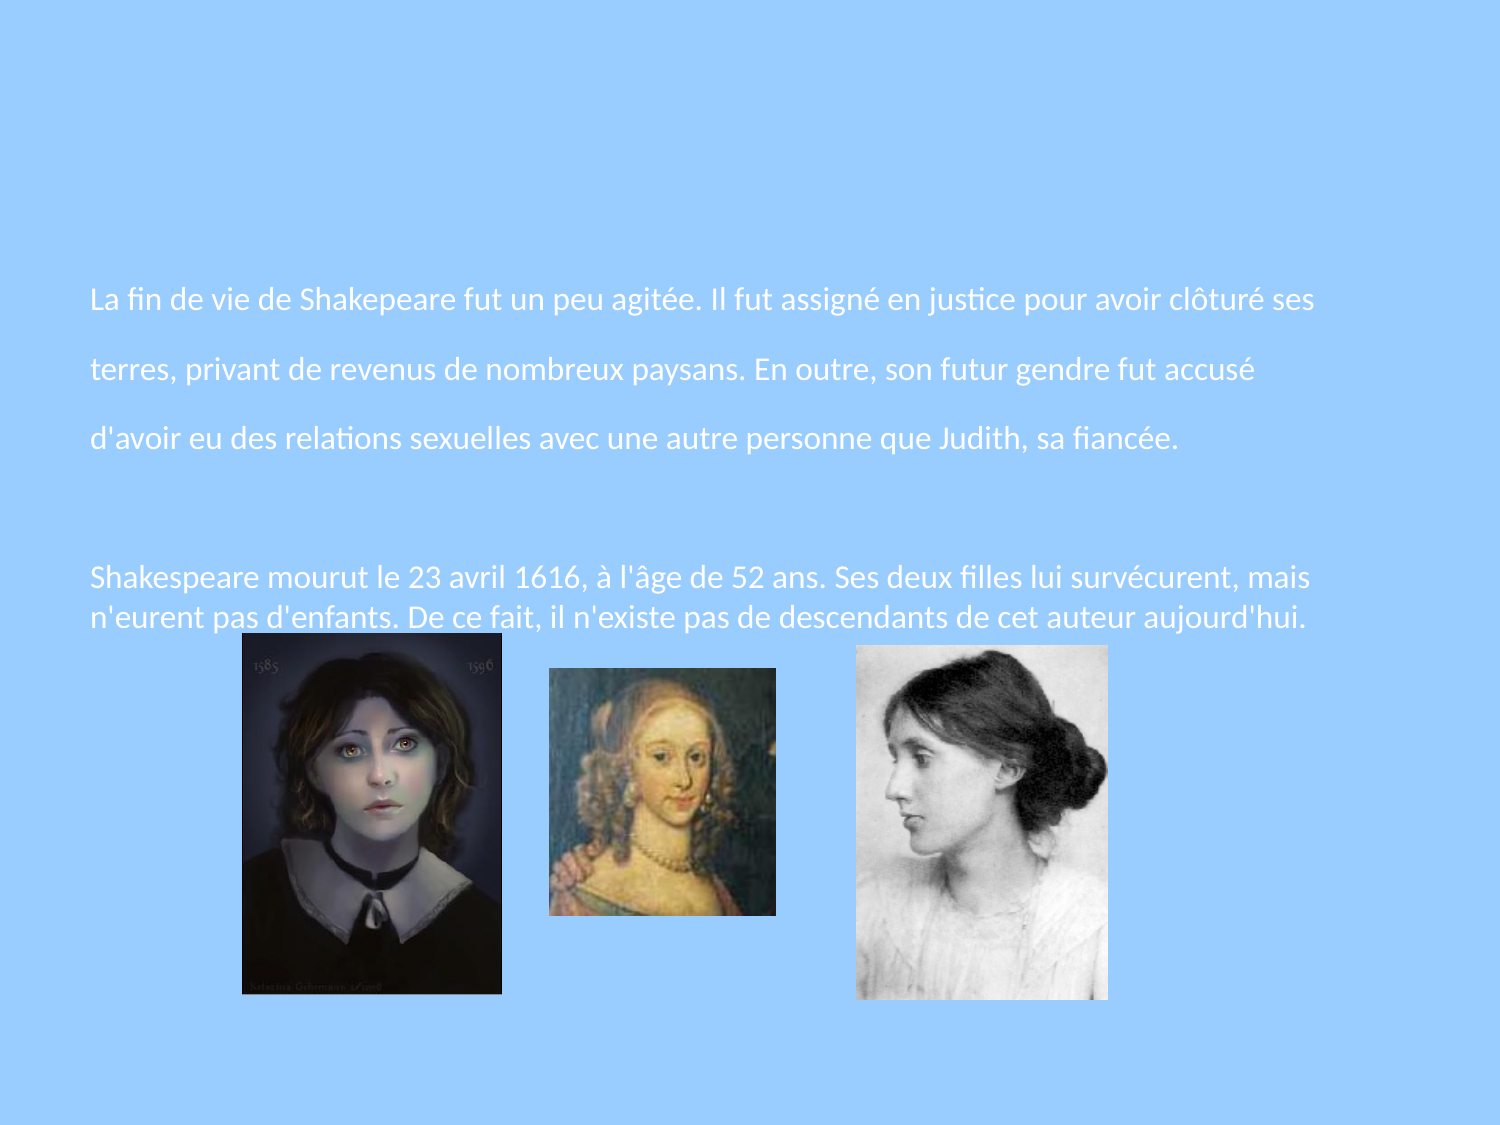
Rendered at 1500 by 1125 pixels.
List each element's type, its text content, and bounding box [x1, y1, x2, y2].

list La fin de vie de Shakepeare fut un peu agitée. Il fut assigné en justice pour avoir clôturé ses terres, privant de revenus de nombreux paysans. En outre, son futur gendre fut accusé d'avoir eu des relations sexuelles avec une autre personne que Judith, sa fiancée. Shakespeare mourut le 23 avril 1616, à l'âge de 52 ans. Ses deux filles lui survécurent, mais n'eurent pas d'enfants. De ce fait, il n'existe pas de descendants de cet auteur aujourd'hui. [75, 262, 1425, 1028]
picture [856, 645, 1108, 1000]
picture [242, 633, 502, 995]
picture [549, 668, 776, 916]
